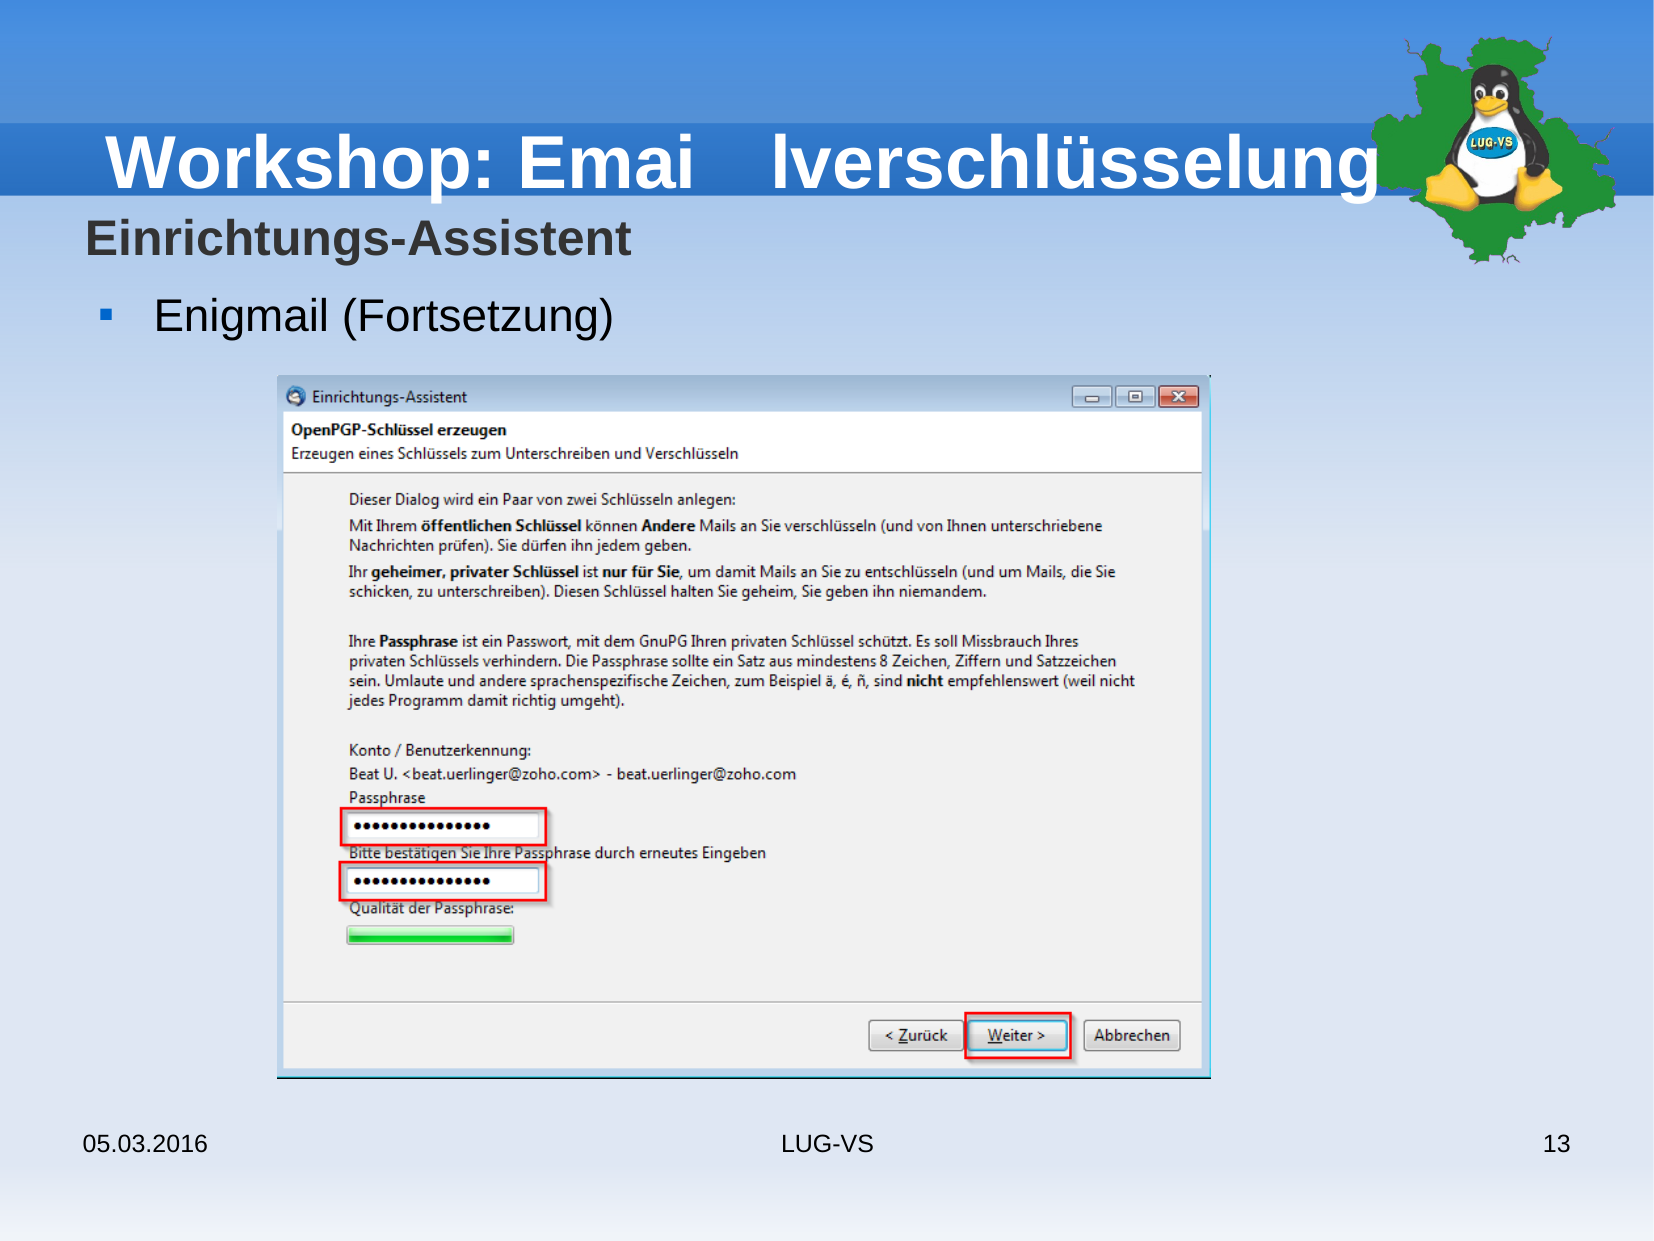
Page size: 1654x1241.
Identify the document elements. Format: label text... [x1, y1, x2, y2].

title Workshop: Emai lverschlüsselung [0, 59, 1489, 267]
list Enigmail (Fortsetzung) [82, 290, 1571, 1109]
picture [1489, 137, 1512, 149]
text_box Einrichtungs-Assistent [14, 209, 1418, 267]
picture [0, 0, 1654, 1241]
